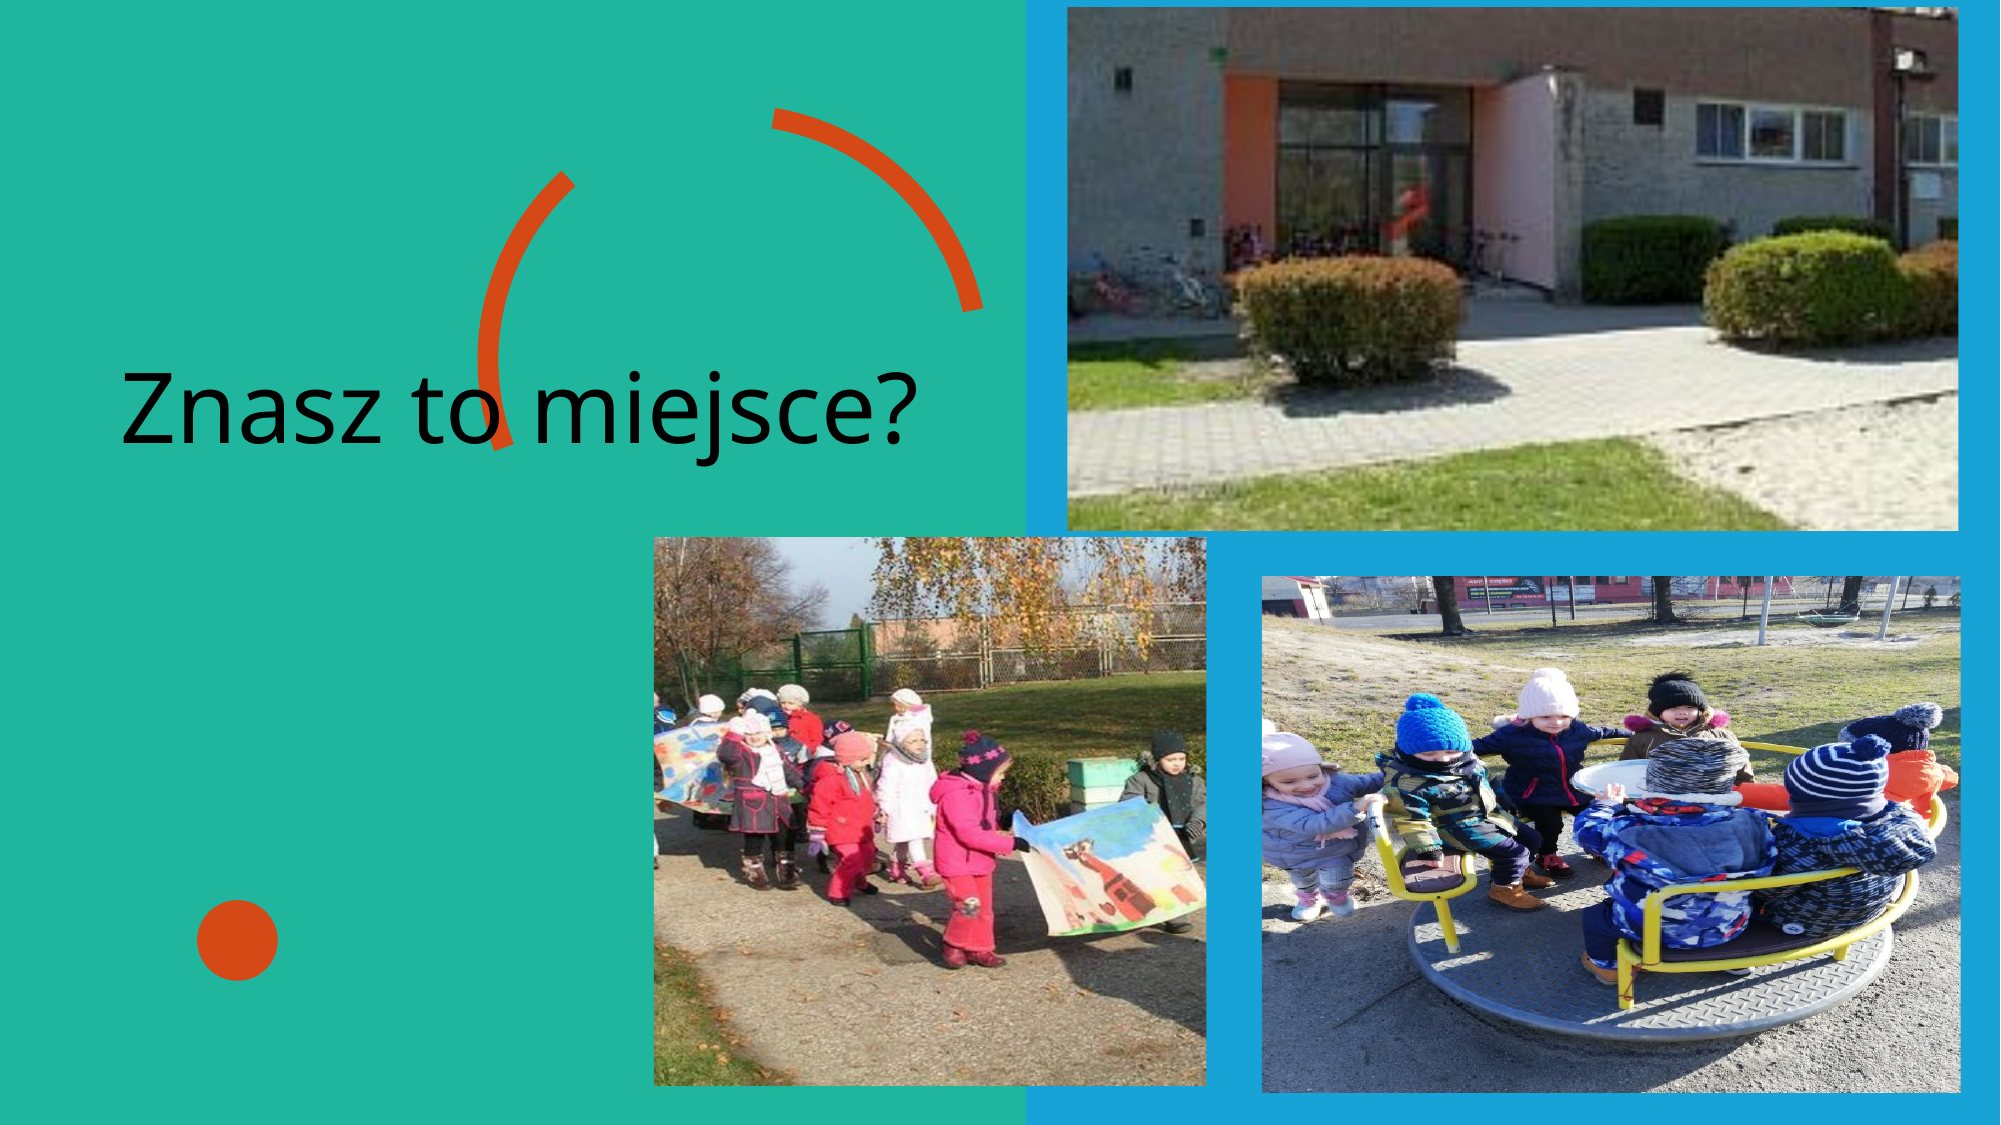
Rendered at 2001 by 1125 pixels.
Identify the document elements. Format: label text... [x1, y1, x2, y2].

picture [1261, 576, 1961, 1093]
title Znasz to miejsce? [105, 130, 971, 590]
picture [1067, 7, 1959, 531]
text_box [0, 0, 2000, 1125]
picture [653, 537, 1207, 1086]
